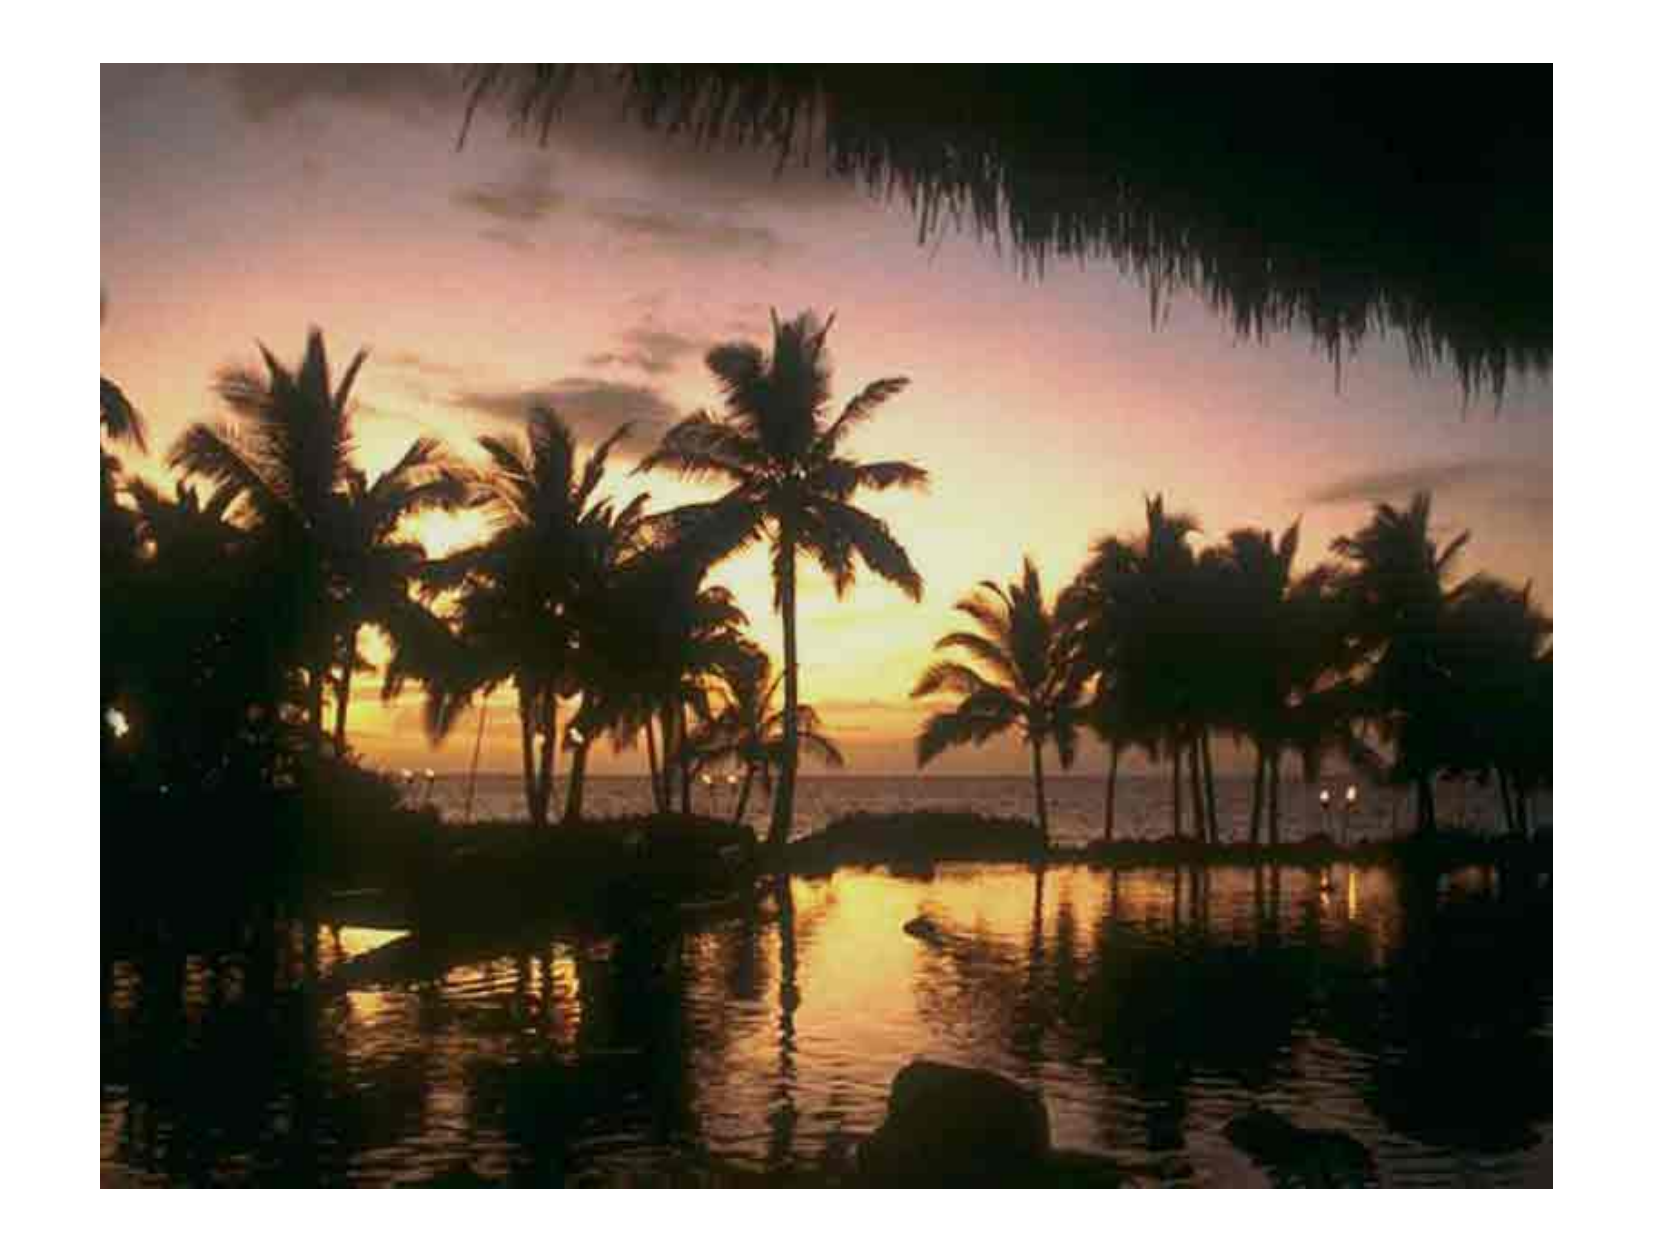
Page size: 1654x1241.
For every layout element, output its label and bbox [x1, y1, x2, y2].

picture [100, 63, 1553, 1189]
